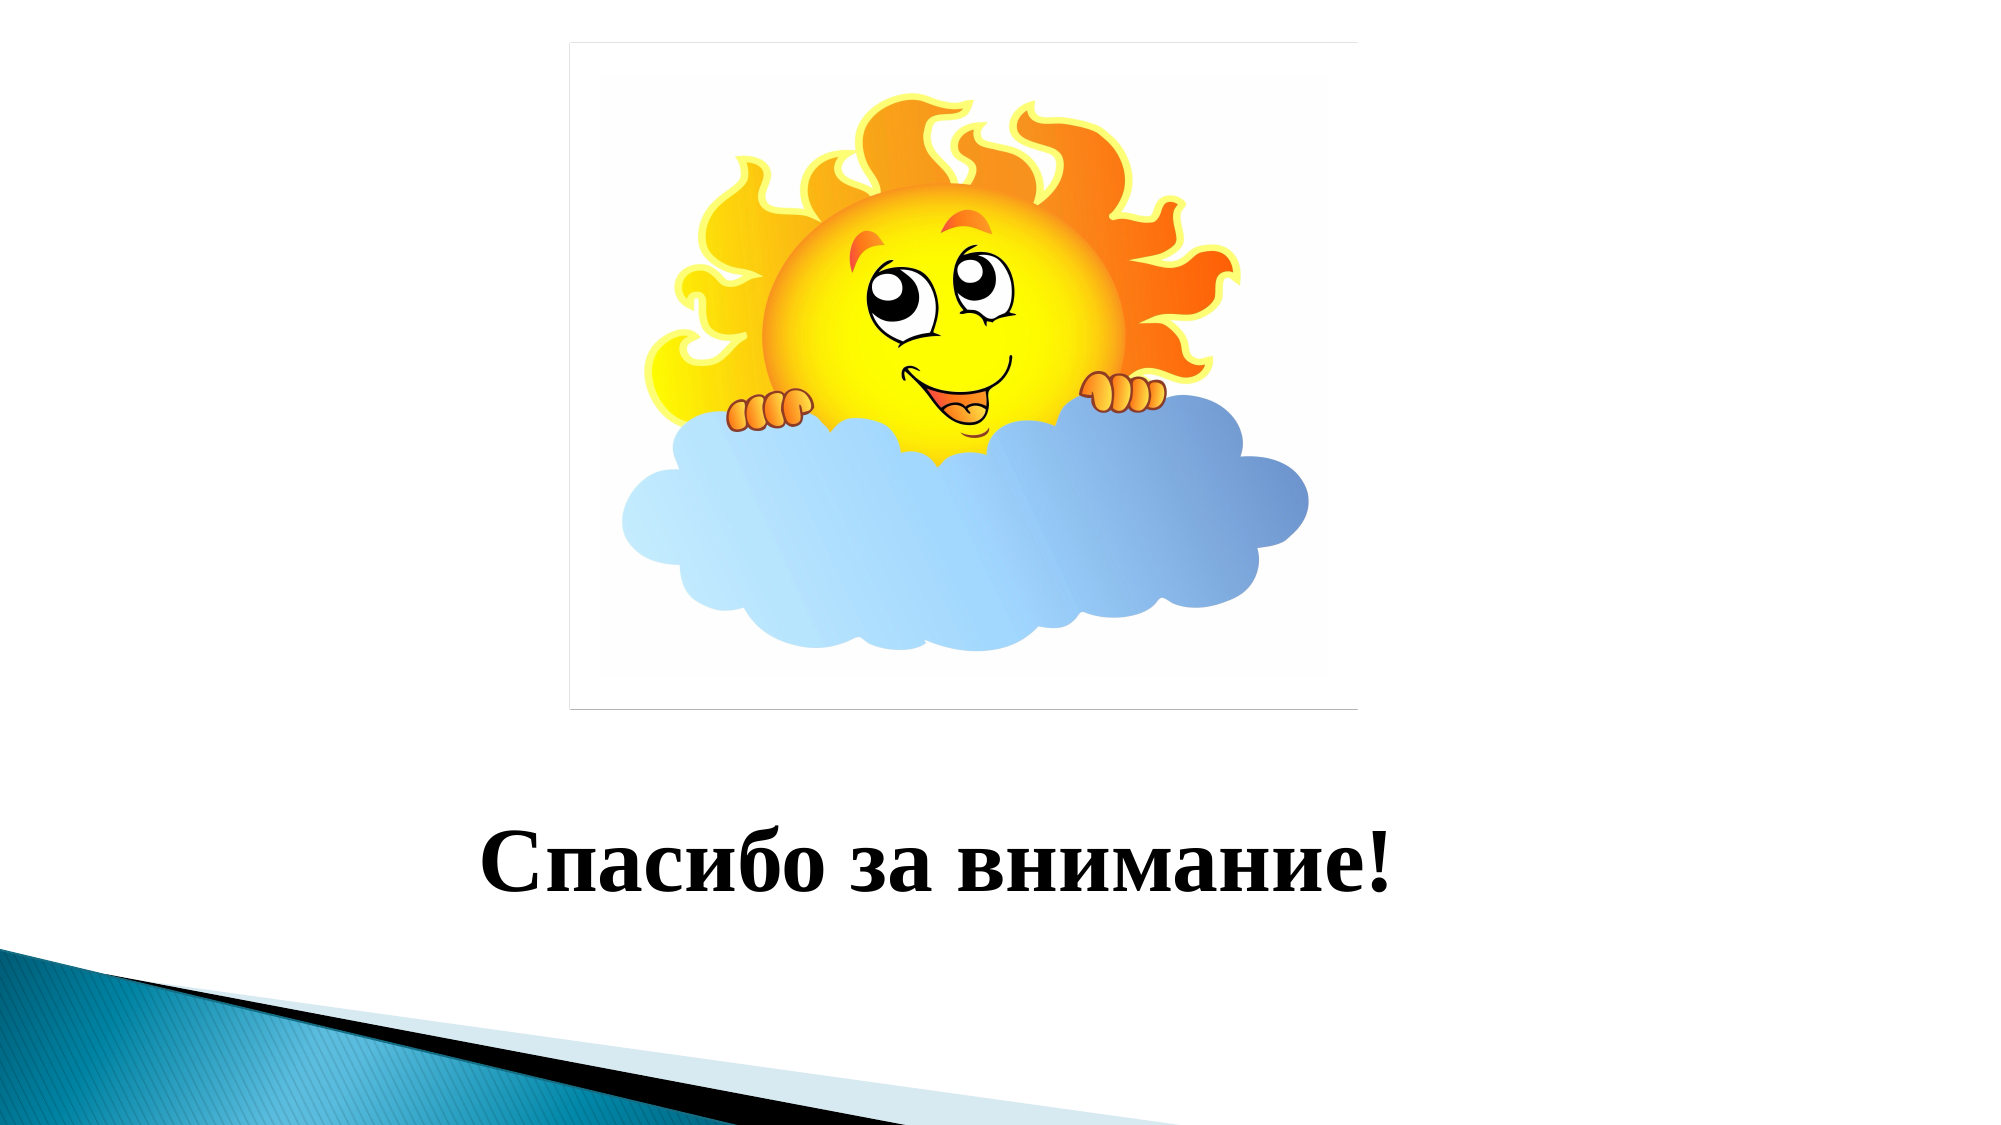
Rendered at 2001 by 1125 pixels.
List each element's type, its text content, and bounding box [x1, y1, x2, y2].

picture [600, 74, 1327, 678]
text_box Спасибо за внимание! [412, 792, 1464, 919]
text_box [31, 27, 1990, 88]
